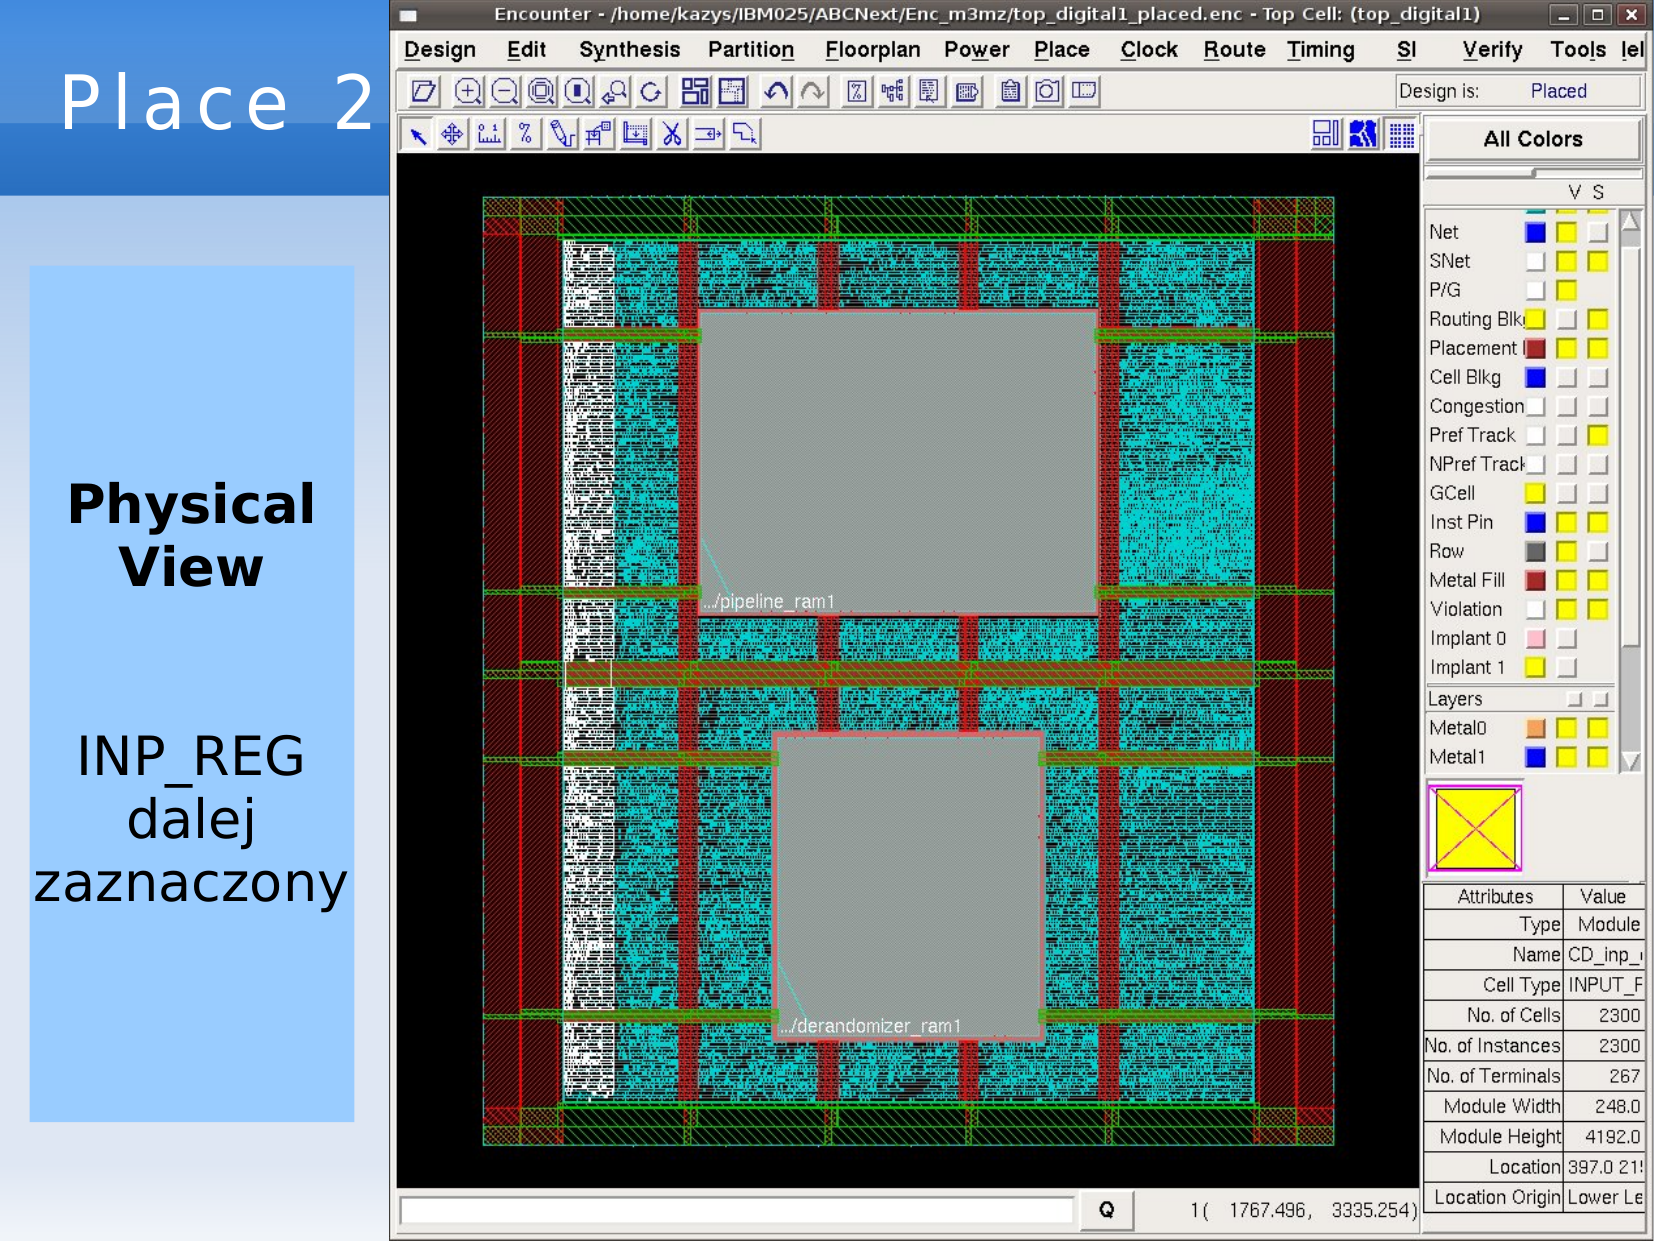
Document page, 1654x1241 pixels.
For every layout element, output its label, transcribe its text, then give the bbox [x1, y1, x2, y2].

text_box Physical View INP_REG dalej zaznaczony [29, 265, 355, 1123]
title Place 2 [59, 29, 389, 178]
picture [0, 0, 1654, 1241]
